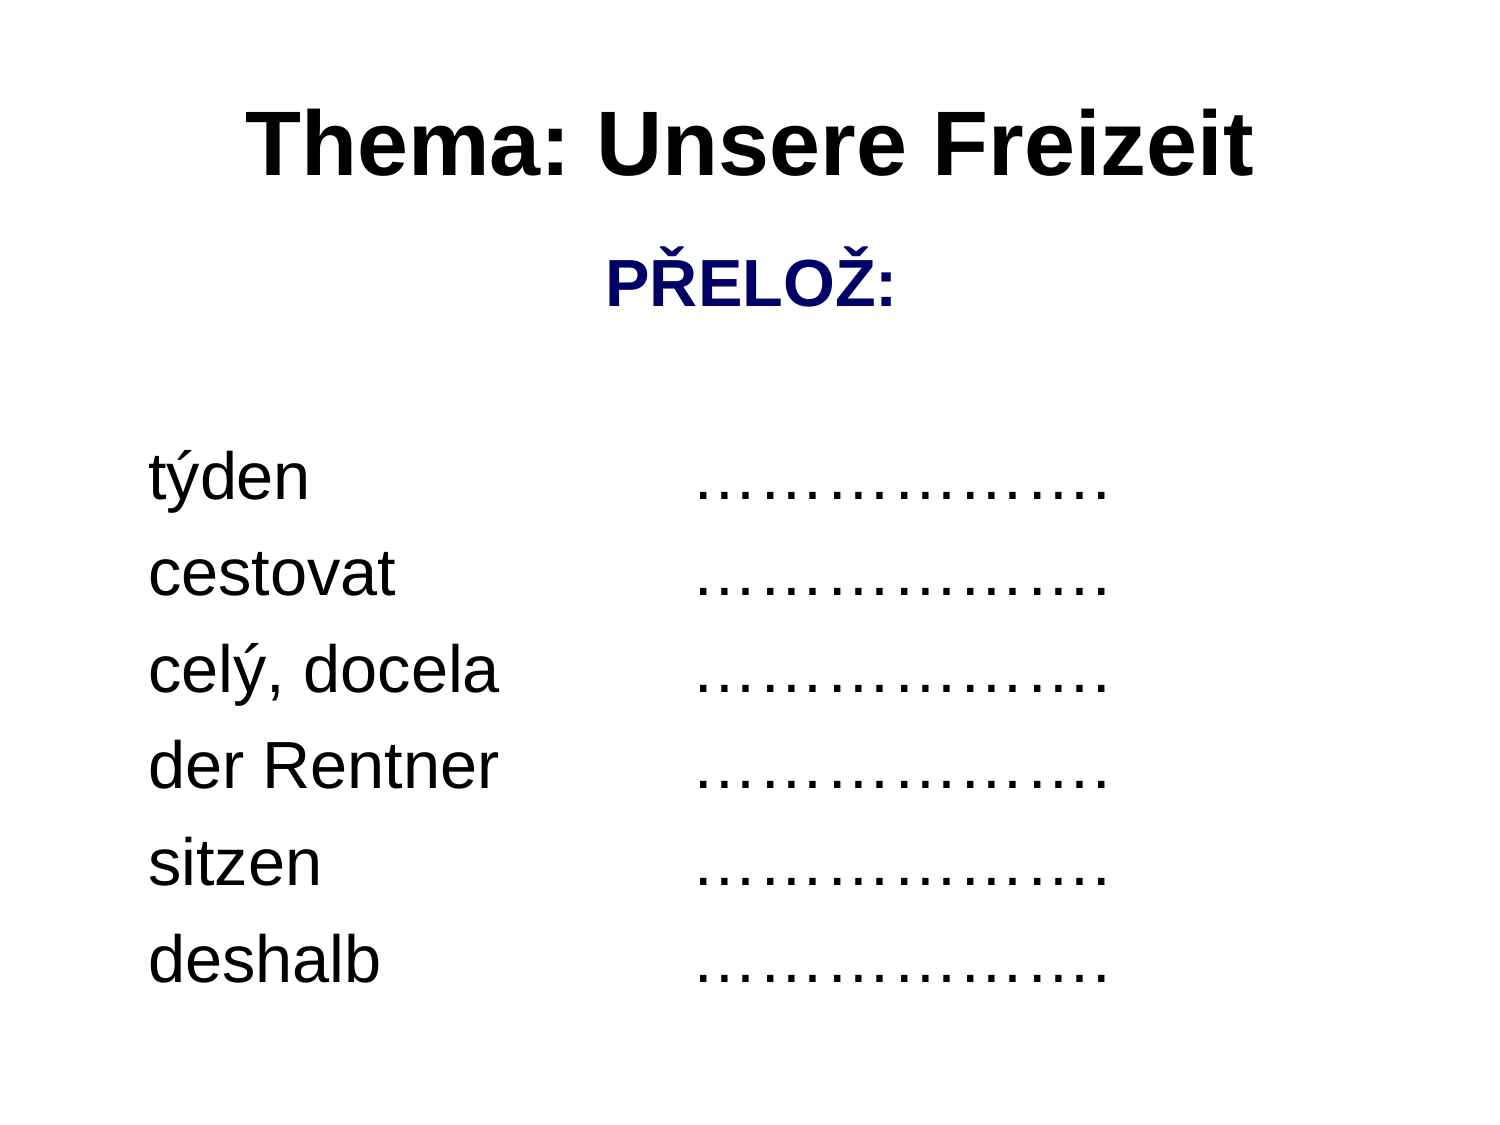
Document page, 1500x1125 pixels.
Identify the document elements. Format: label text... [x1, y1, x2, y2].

list PŘELOŽ: týden ………………. cestovat ………………. celý, docela ………………. der Rentner ………………. sitzen ………………. deshalb ………………. [76, 231, 1427, 1006]
title Thema: Unsere Freizeit [75, 45, 1426, 233]
